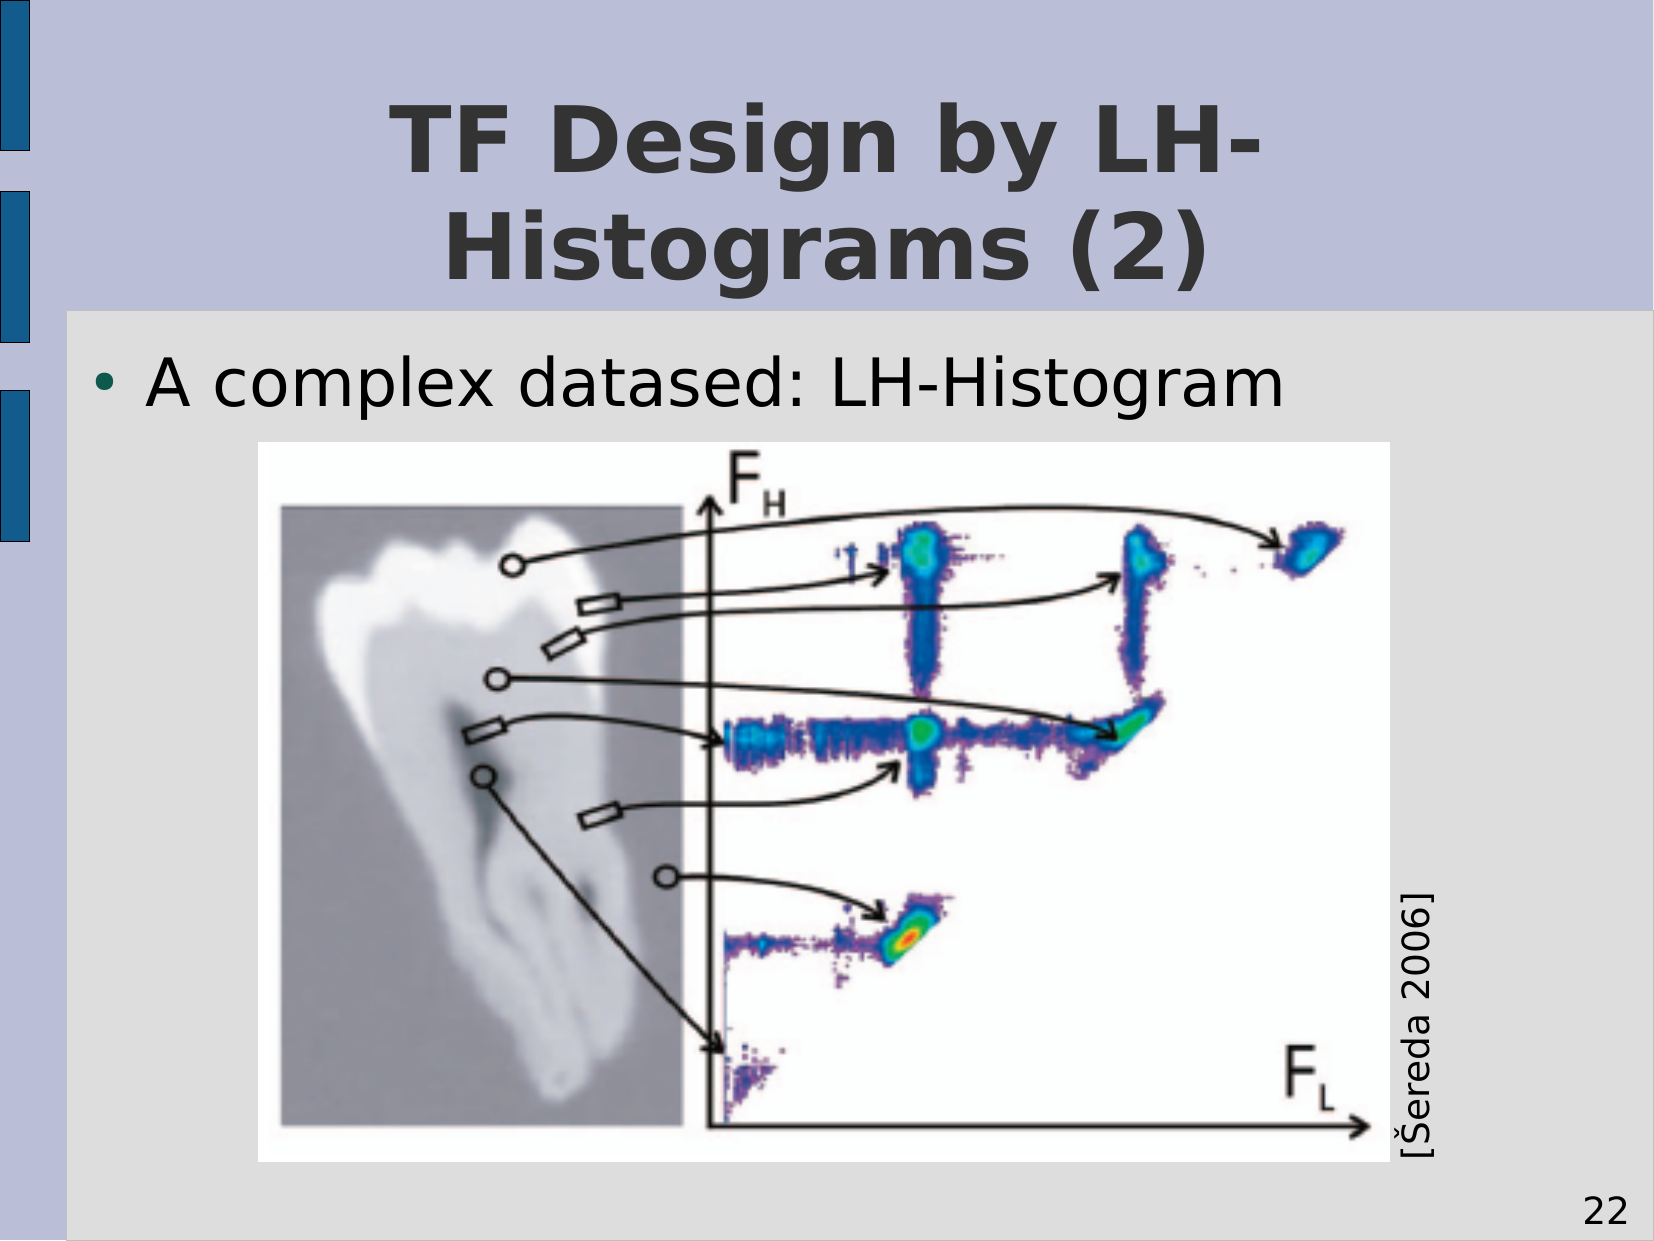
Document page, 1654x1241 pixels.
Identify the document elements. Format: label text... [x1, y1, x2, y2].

title TF Design by LH-Histograms (2) [121, 87, 1534, 302]
list A complex datased: LH-Histogram [75, 344, 1613, 1127]
picture [258, 1127, 1387, 1162]
text_box [Šereda 2006] [1387, 876, 1446, 1176]
